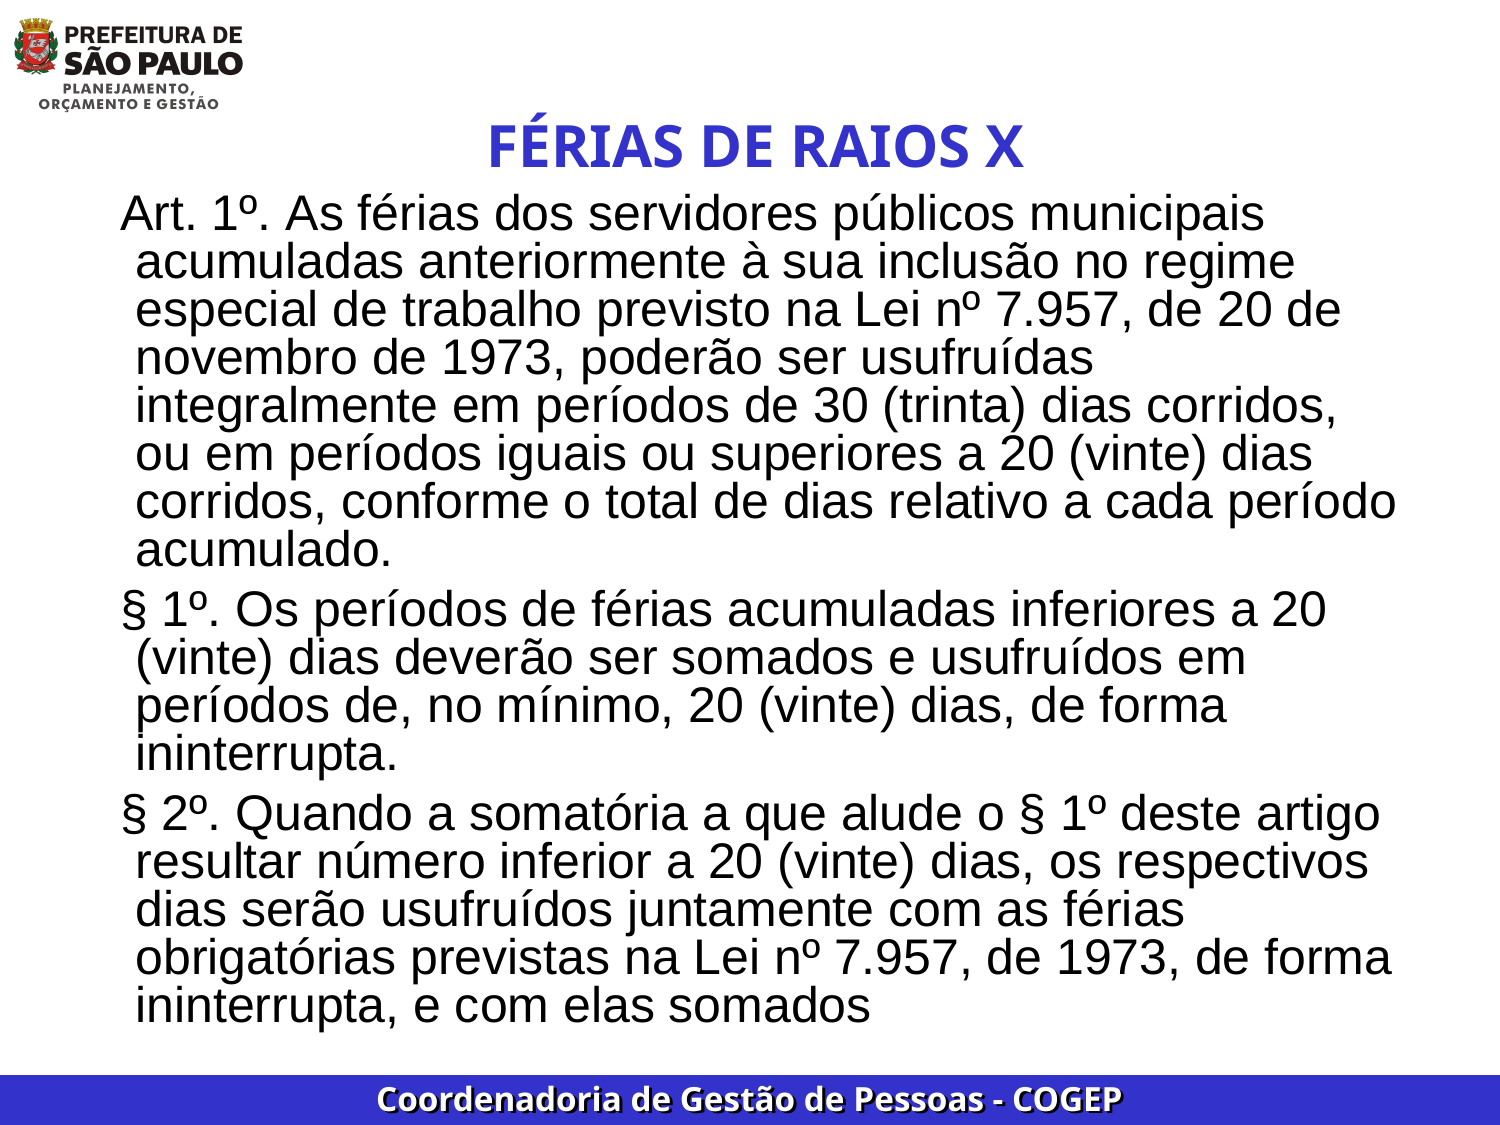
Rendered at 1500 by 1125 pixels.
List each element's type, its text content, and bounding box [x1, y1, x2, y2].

subtitle Art. 1º. As férias dos servidores públicos municipais acumuladas anteriormente à sua inclusão no regime especial de trabalho previsto na Lei nº 7.957, de 20 de novembro de 1973, poderão ser usufruídas integralmente em períodos de 30 (trinta) dias corridos, ou em períodos iguais ou superiores a 20 (vinte) dias corridos, conforme o total de dias relativo a cada período acumulado. § 1º. Os períodos de férias acumuladas inferiores a 20 (vinte) dias deverão ser somados e usufruídos em períodos de, no mínimo, 20 (vinte) dias, de forma ininterrupta. § 2º. Quando a somatória a que alude o § 1º deste artigo resultar número inferior a 20 (vinte) dias, os respectivos dias serão usufruídos juntamente com as férias obrigatórias previstas na Lei nº 7.957, de 1973, de forma ininterrupta, e com elas somados [29, 184, 1436, 1039]
title FÉRIAS DE RAIOS X [100, 101, 1412, 184]
